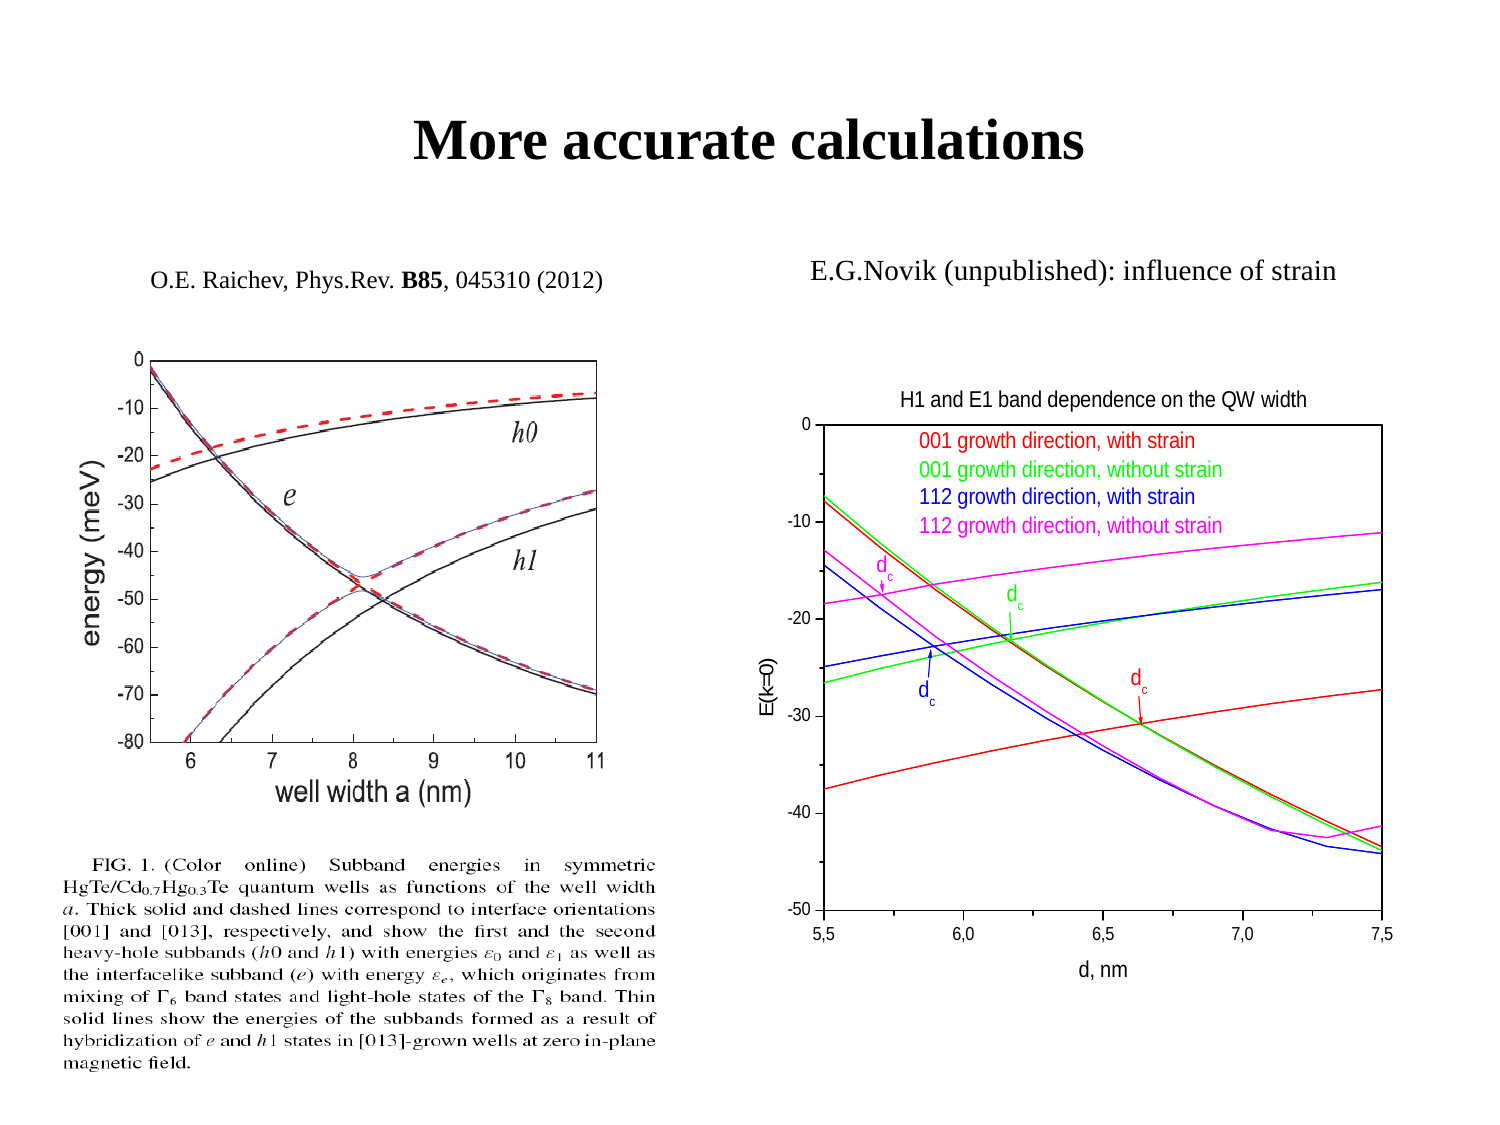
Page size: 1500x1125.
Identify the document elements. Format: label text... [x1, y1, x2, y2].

text_box E.G.Novik (unpublished): influence of strain [795, 243, 1353, 294]
title More accurate calculations [112, 76, 1388, 197]
picture [41, 326, 632, 835]
text_box [714, 338, 1436, 1035]
picture [53, 846, 670, 1083]
list O.E. Raichev, Phys.Rev. B85, 045310 (2012) [135, 255, 761, 989]
